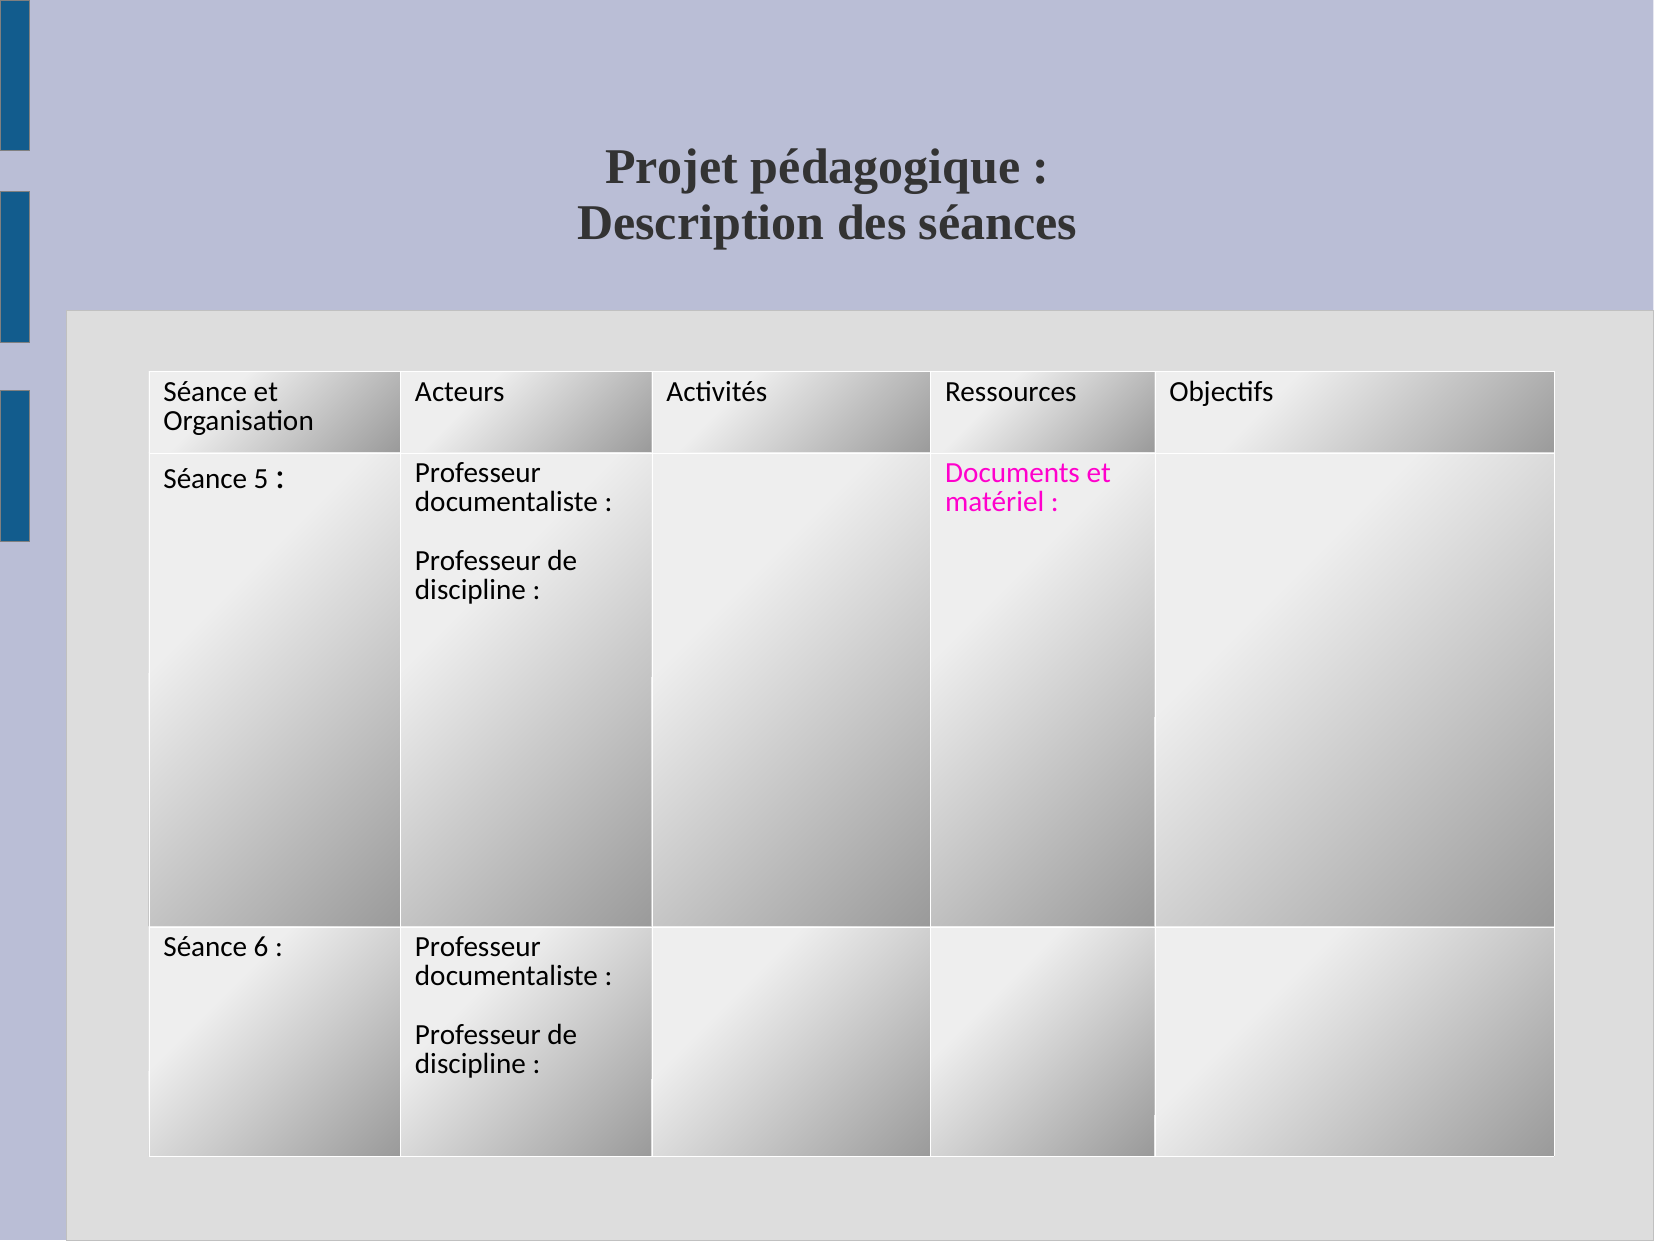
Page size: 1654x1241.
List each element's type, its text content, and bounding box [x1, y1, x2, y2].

table_cell Séance 5 : [150, 454, 400, 927]
table_cell Professeur documentaliste : Professeur de discipline : [401, 454, 652, 927]
table_header Acteurs [401, 372, 652, 453]
table_cell [653, 454, 930, 927]
table_header Ressources [931, 372, 1155, 453]
table_cell [1156, 928, 1554, 1156]
table_header Activités [653, 372, 930, 453]
table_header Séance et Organisation [150, 372, 400, 453]
table_cell Professeur documentaliste : Professeur de discipline : [401, 928, 652, 1156]
table_cell Séance 6 : [150, 928, 400, 1156]
table_header Objectifs [1156, 372, 1554, 453]
table_cell [653, 928, 930, 1156]
table_cell [931, 928, 1155, 1156]
table_cell [1156, 454, 1554, 927]
table_cell Documents et matériel : [931, 454, 1155, 927]
title Projet pédagogique : Description des séances [121, 91, 1534, 299]
